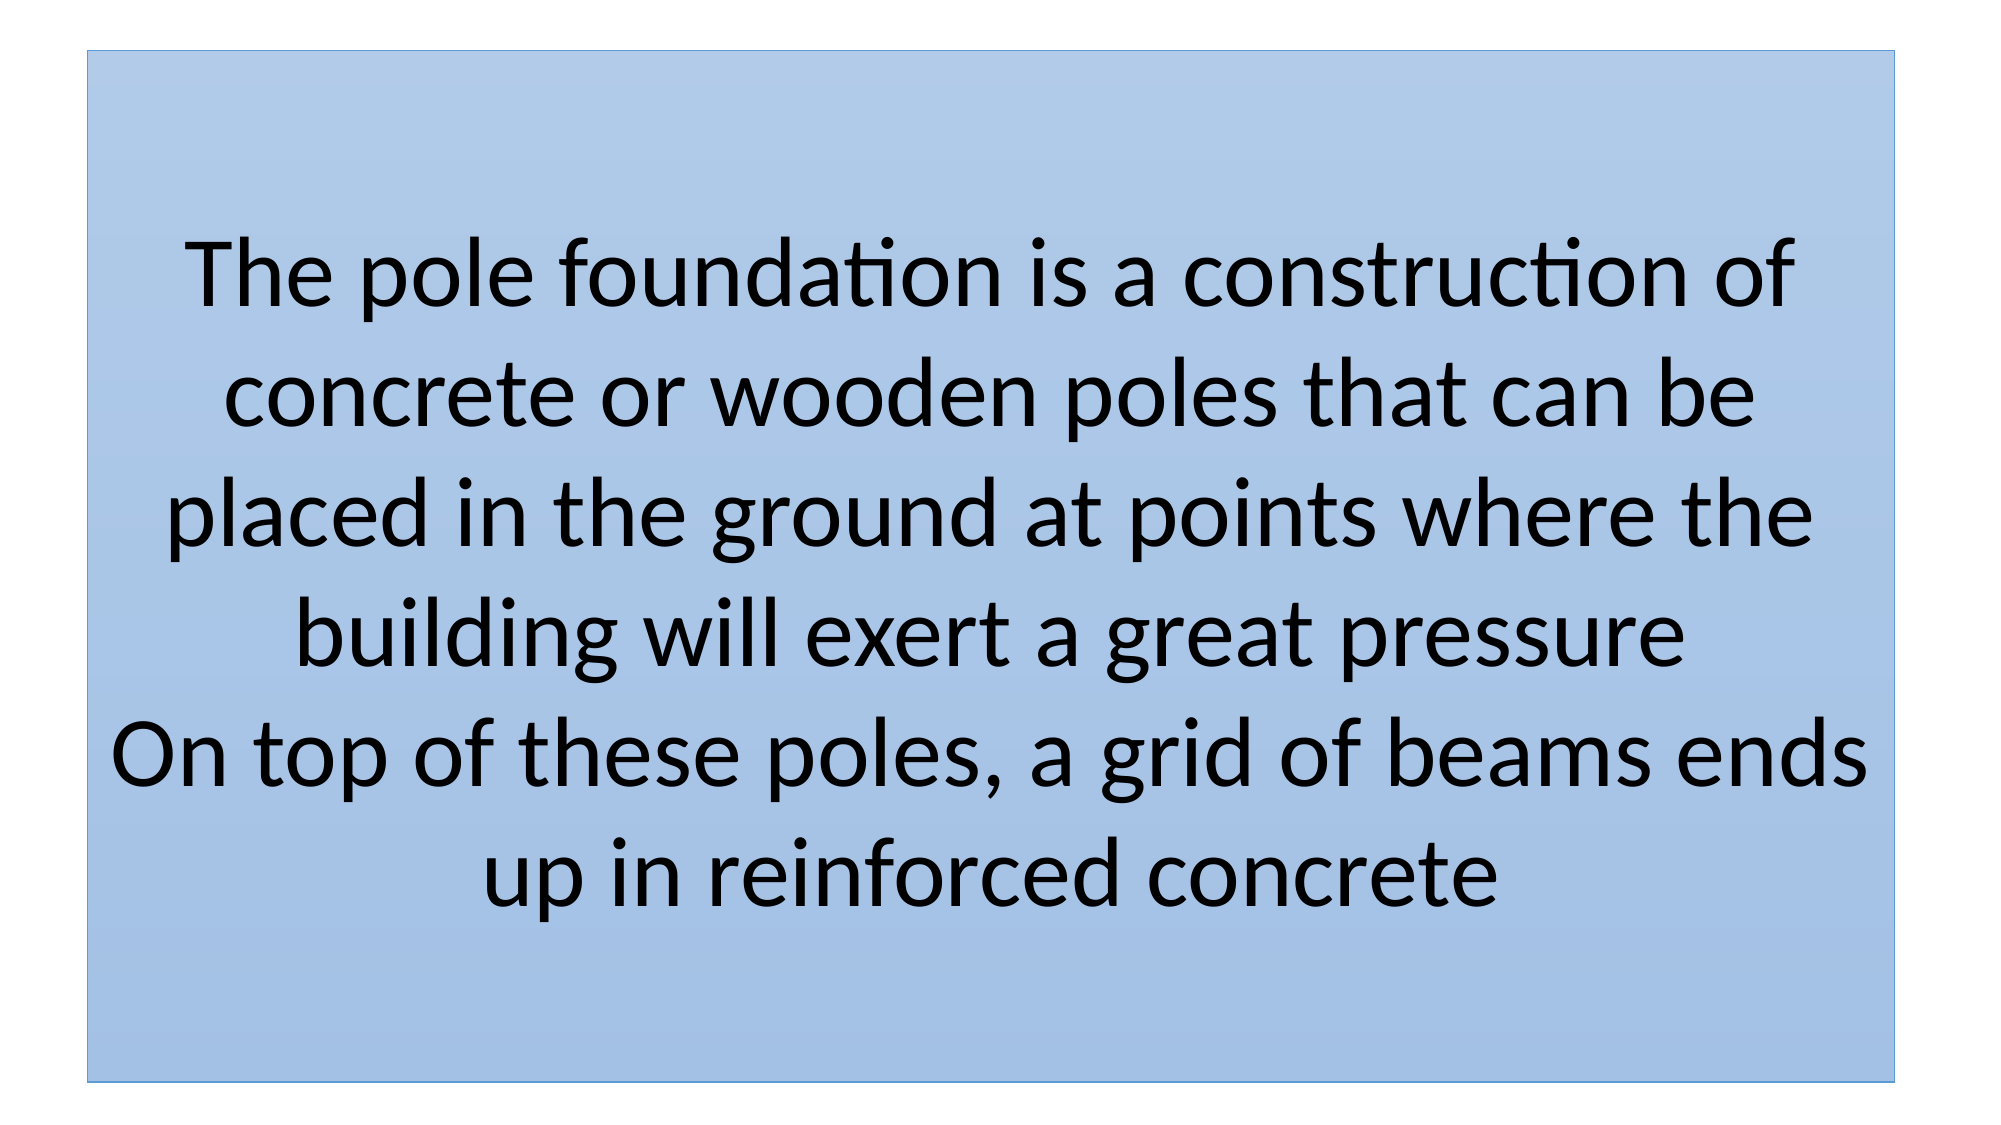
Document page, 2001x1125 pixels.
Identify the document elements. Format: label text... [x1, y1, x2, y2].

text_box The pole foundation is a construction of concrete or wooden poles that can be placed in the ground at points where the building will exert a great pressure On top of these poles, a grid of beams ends up in reinforced concrete [87, 51, 1895, 1082]
